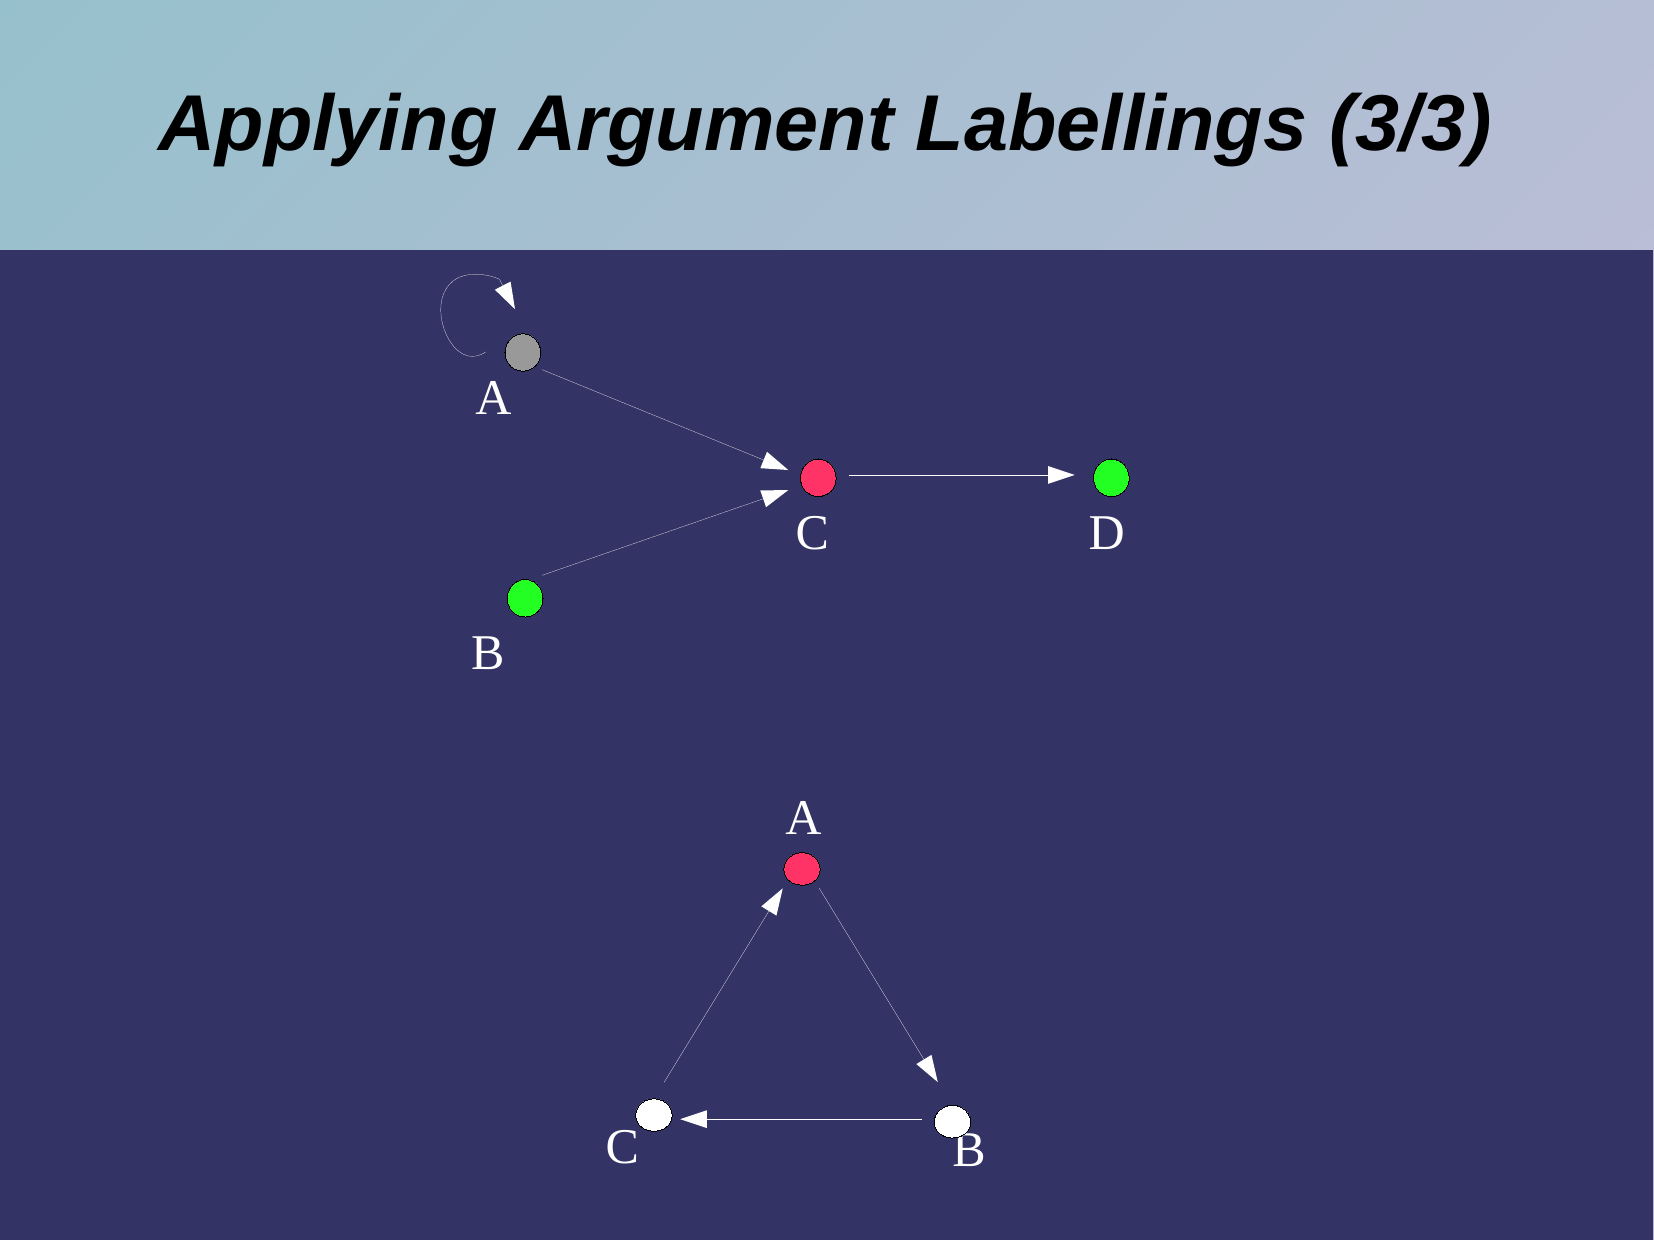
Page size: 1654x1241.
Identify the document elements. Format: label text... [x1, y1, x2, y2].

text_box D [1088, 504, 1134, 609]
text_box [504, 333, 541, 372]
text_box B [952, 1121, 995, 1212]
text_box A [475, 369, 518, 474]
title Applying Argument Labellings (3/3) [0, 19, 1653, 227]
text_box [783, 861, 821, 886]
text_box [1093, 458, 1130, 497]
text_box C [795, 504, 841, 609]
text_box [635, 1098, 673, 1132]
text_box [934, 1105, 971, 1139]
text_box A [785, 790, 828, 861]
text_box B [470, 625, 513, 730]
text_box C [605, 1119, 652, 1210]
text_box [800, 458, 837, 497]
text_box [507, 579, 544, 618]
